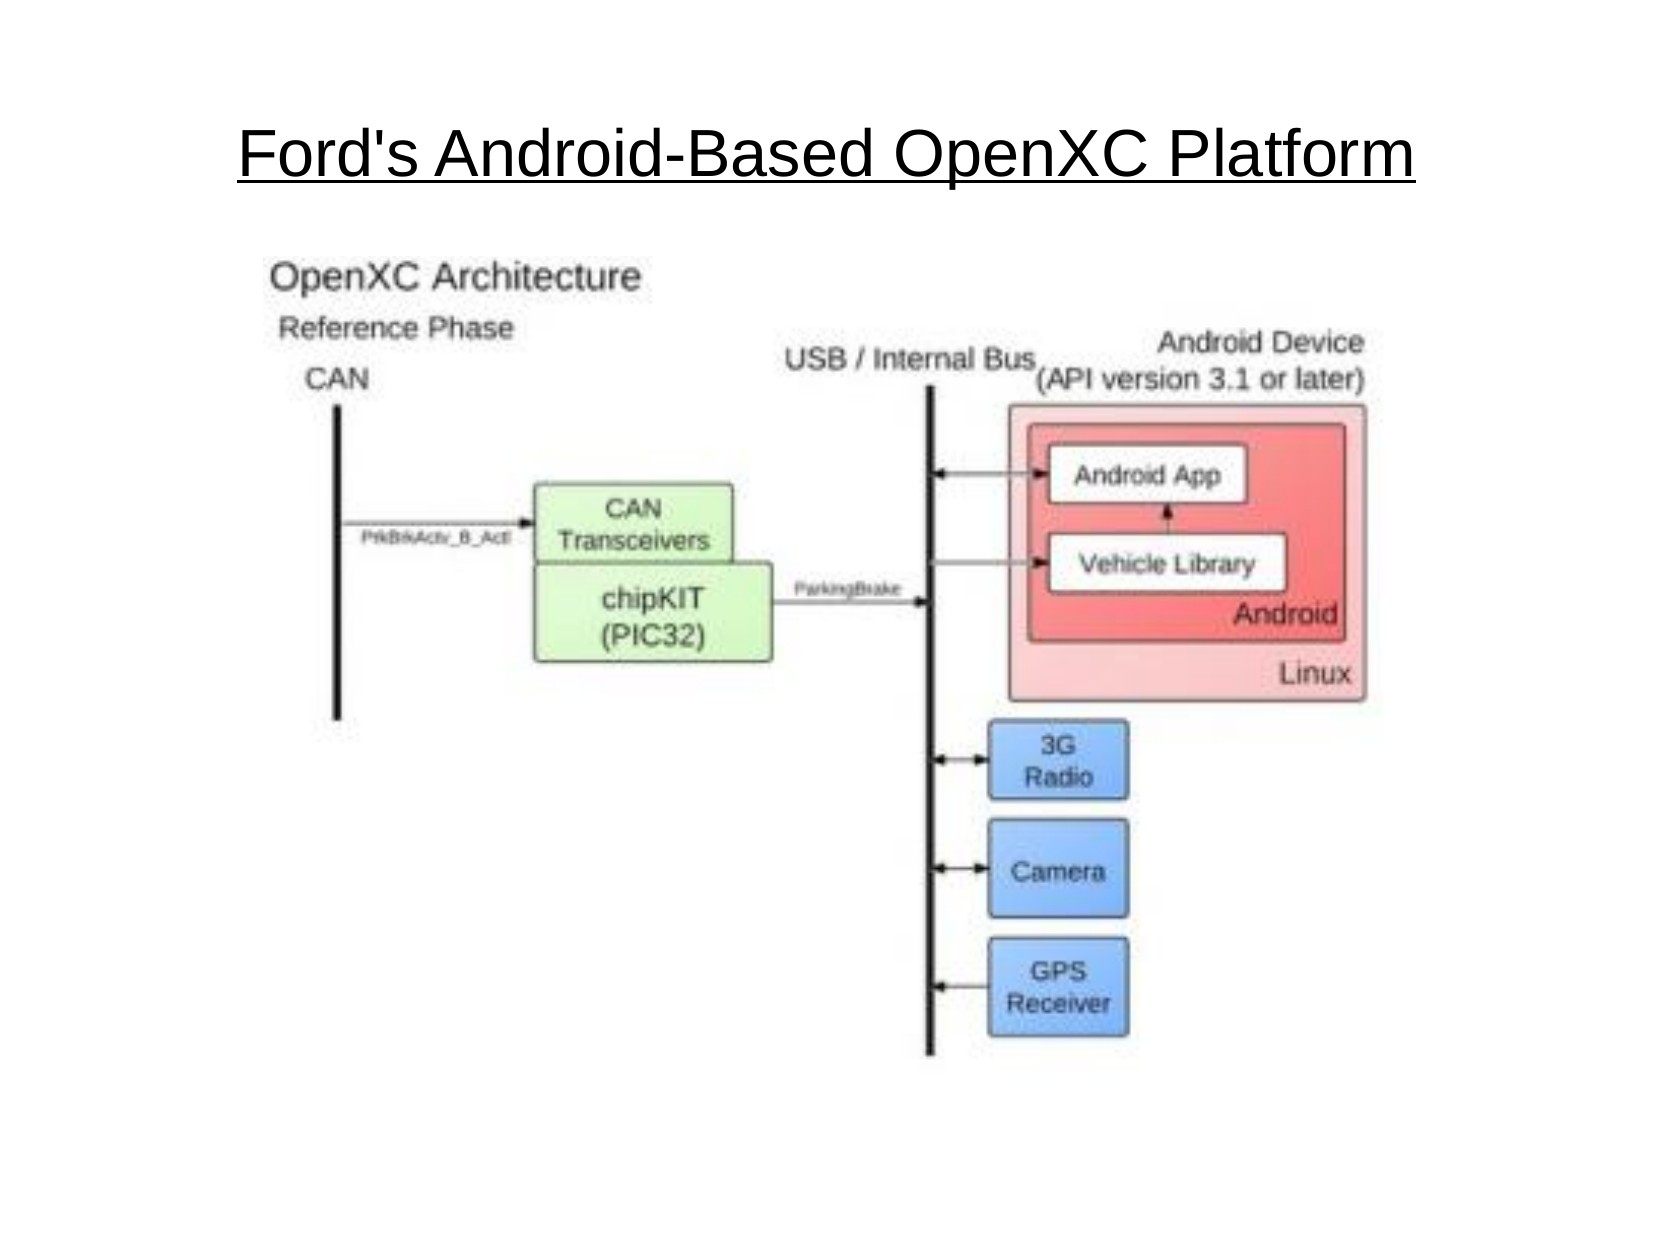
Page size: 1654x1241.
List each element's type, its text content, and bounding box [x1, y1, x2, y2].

picture [263, 256, 1390, 1075]
title Ford's Android-Based OpenXC Platform [82, 49, 1571, 257]
